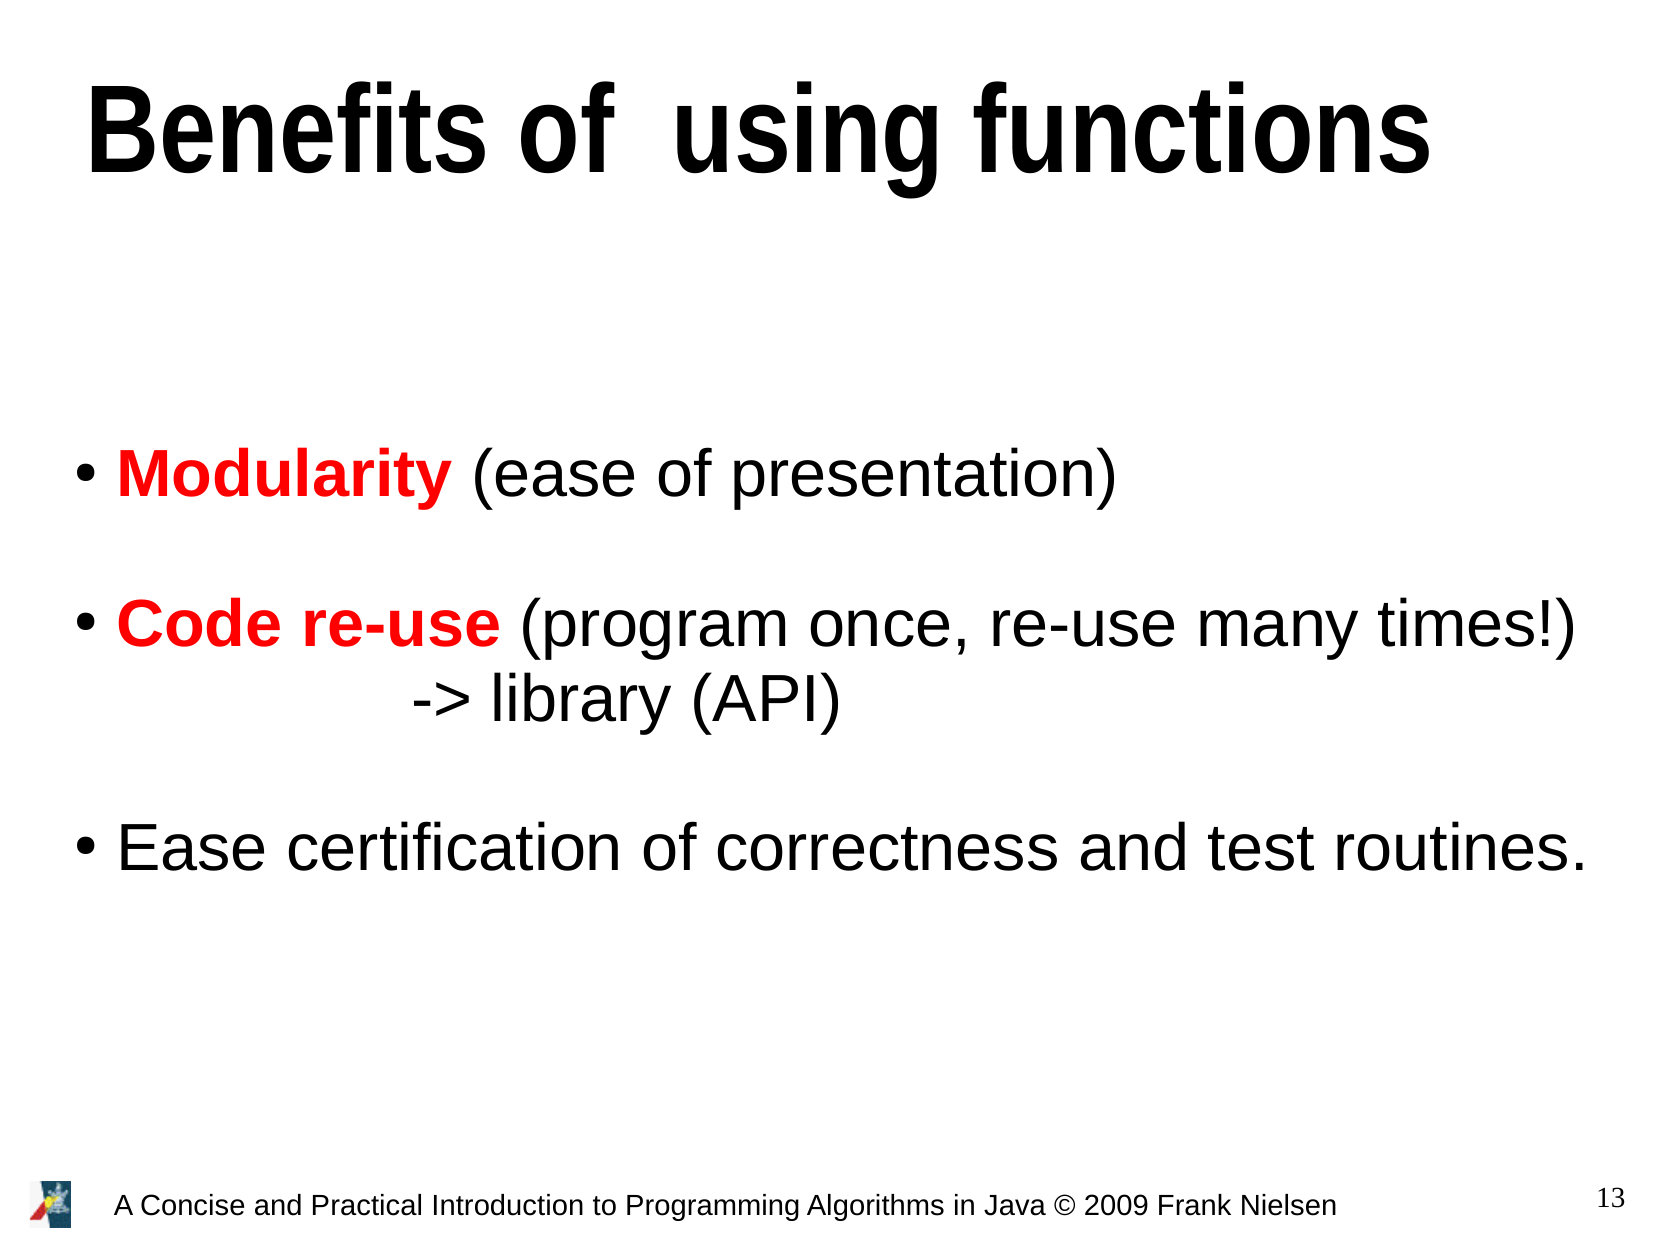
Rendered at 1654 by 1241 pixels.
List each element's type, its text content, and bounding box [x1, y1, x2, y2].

text_box Benefits of using functions [70, 48, 1449, 206]
picture [29, 1181, 71, 1228]
text_box Modularity (ease of presentation) Code re-use (program once, re-use many times!) -> library (API) Ease certification of correctness and test routines. [59, 354, 1606, 893]
